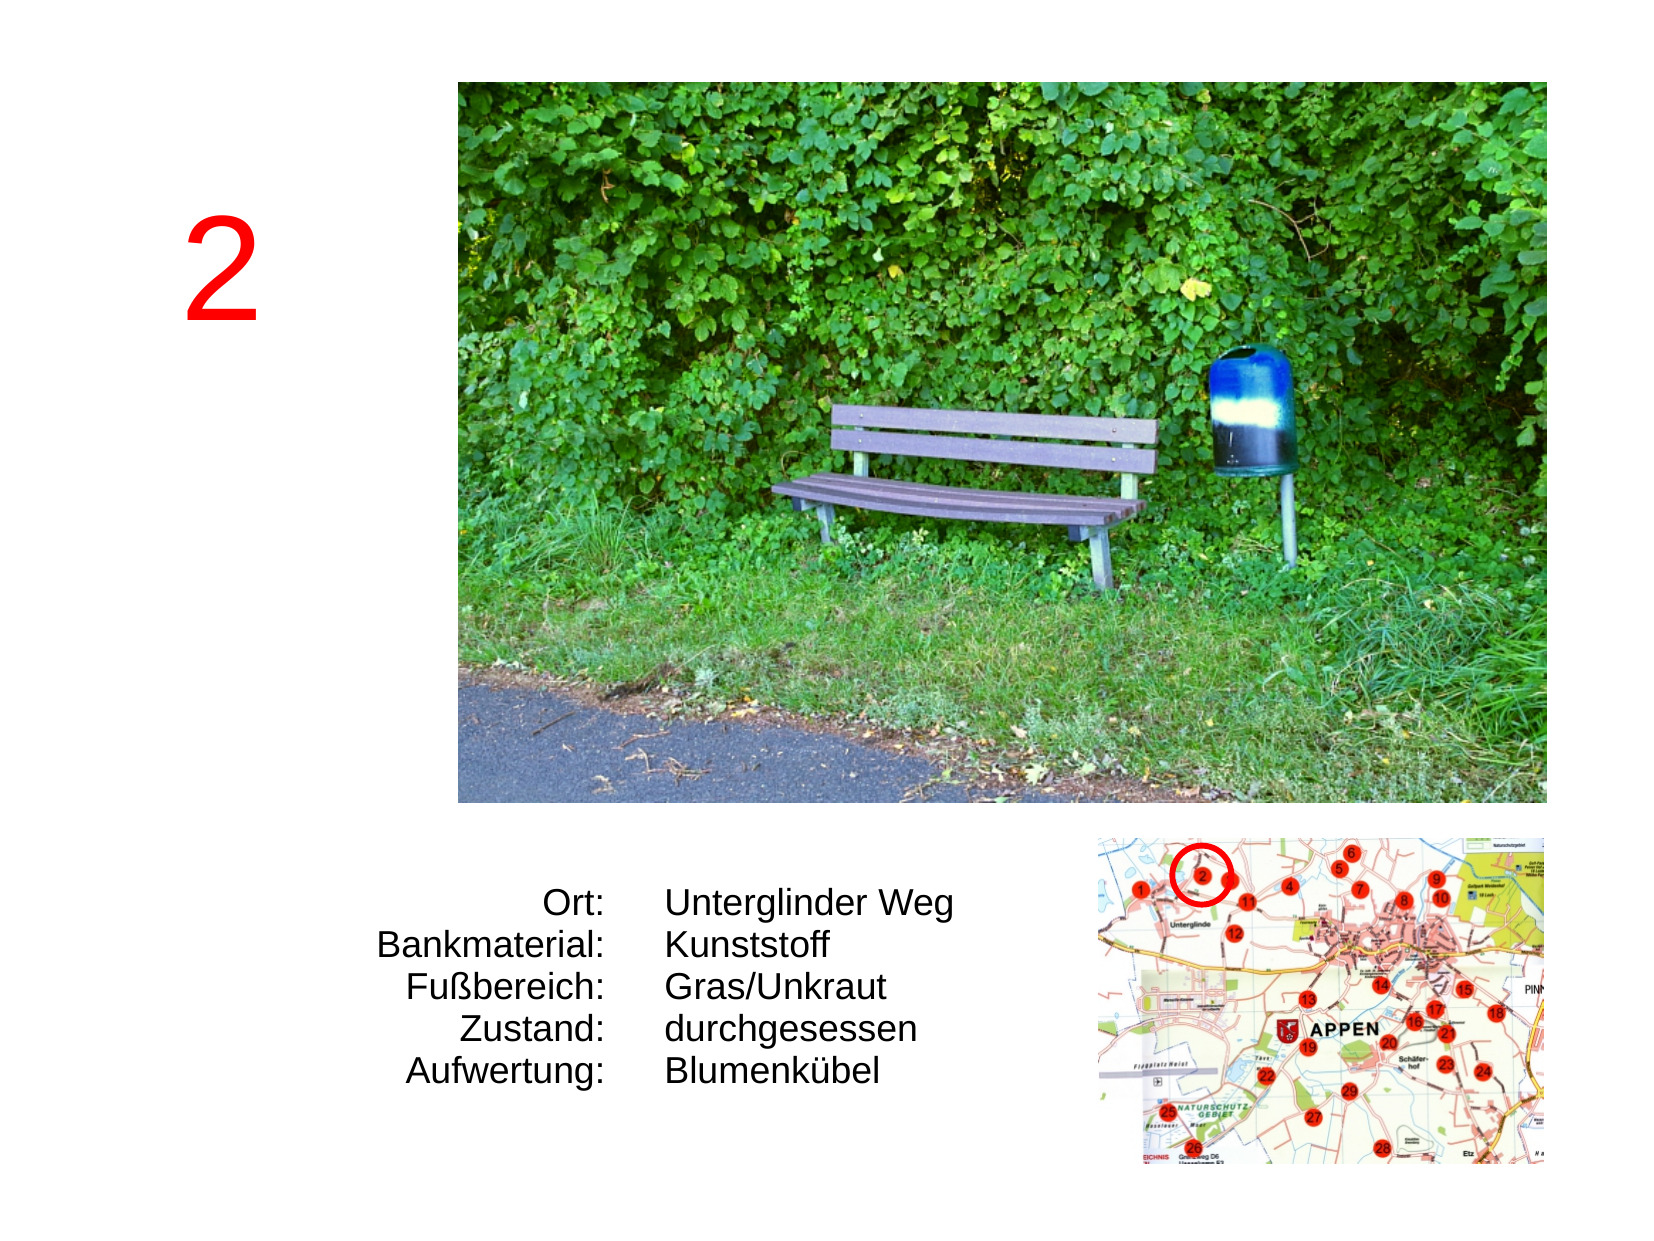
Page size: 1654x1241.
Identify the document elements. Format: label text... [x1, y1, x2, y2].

text_box Ort: Unterglinder Weg Bankmaterial: Kunststoff Fußbereich: Gras/Unkraut Zustand: durchgesessen Aufwertung: Blumenkübel [354, 873, 1098, 1142]
picture [458, 82, 1547, 803]
text_box 2 [165, 177, 317, 360]
picture [1098, 838, 1544, 1164]
